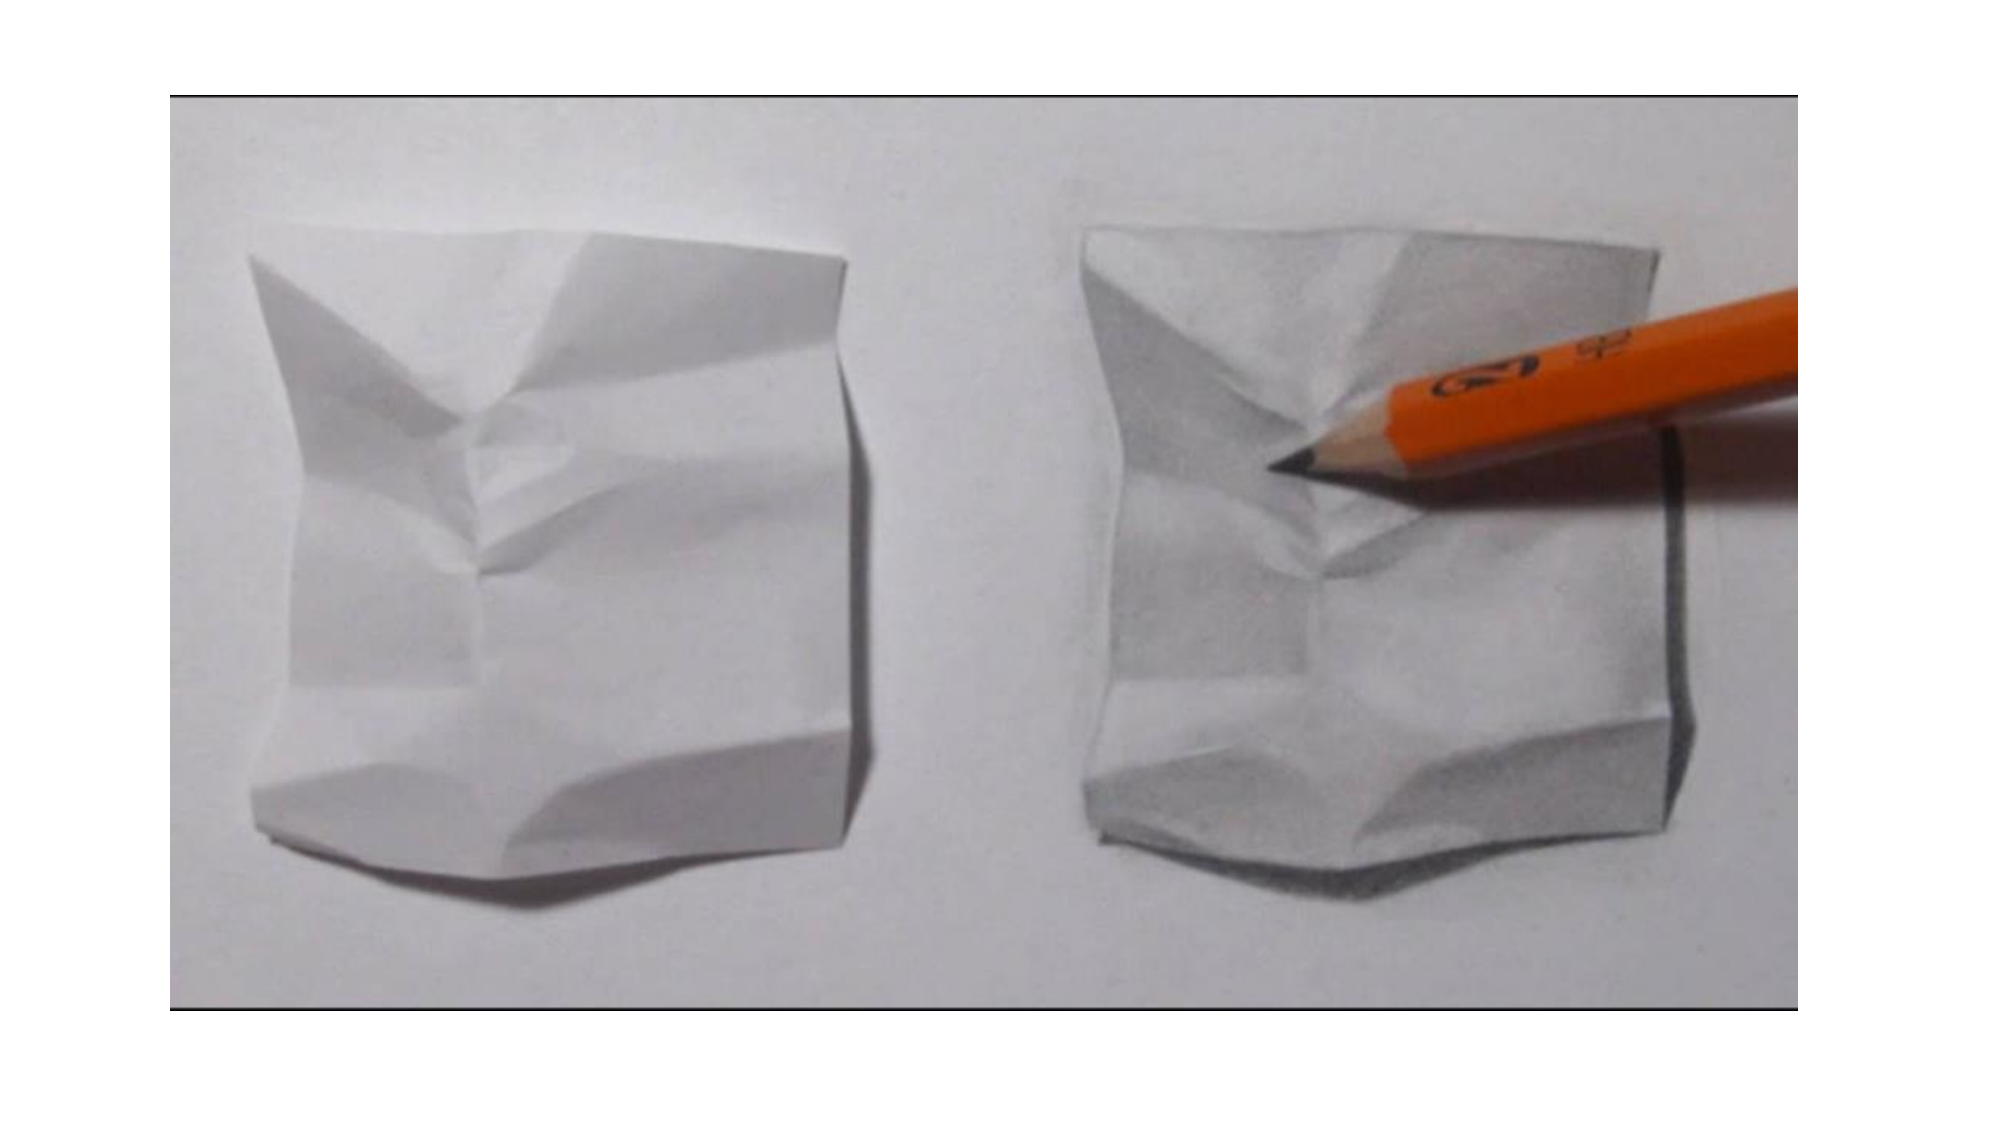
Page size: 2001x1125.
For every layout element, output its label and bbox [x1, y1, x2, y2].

picture [170, 95, 1798, 1011]
